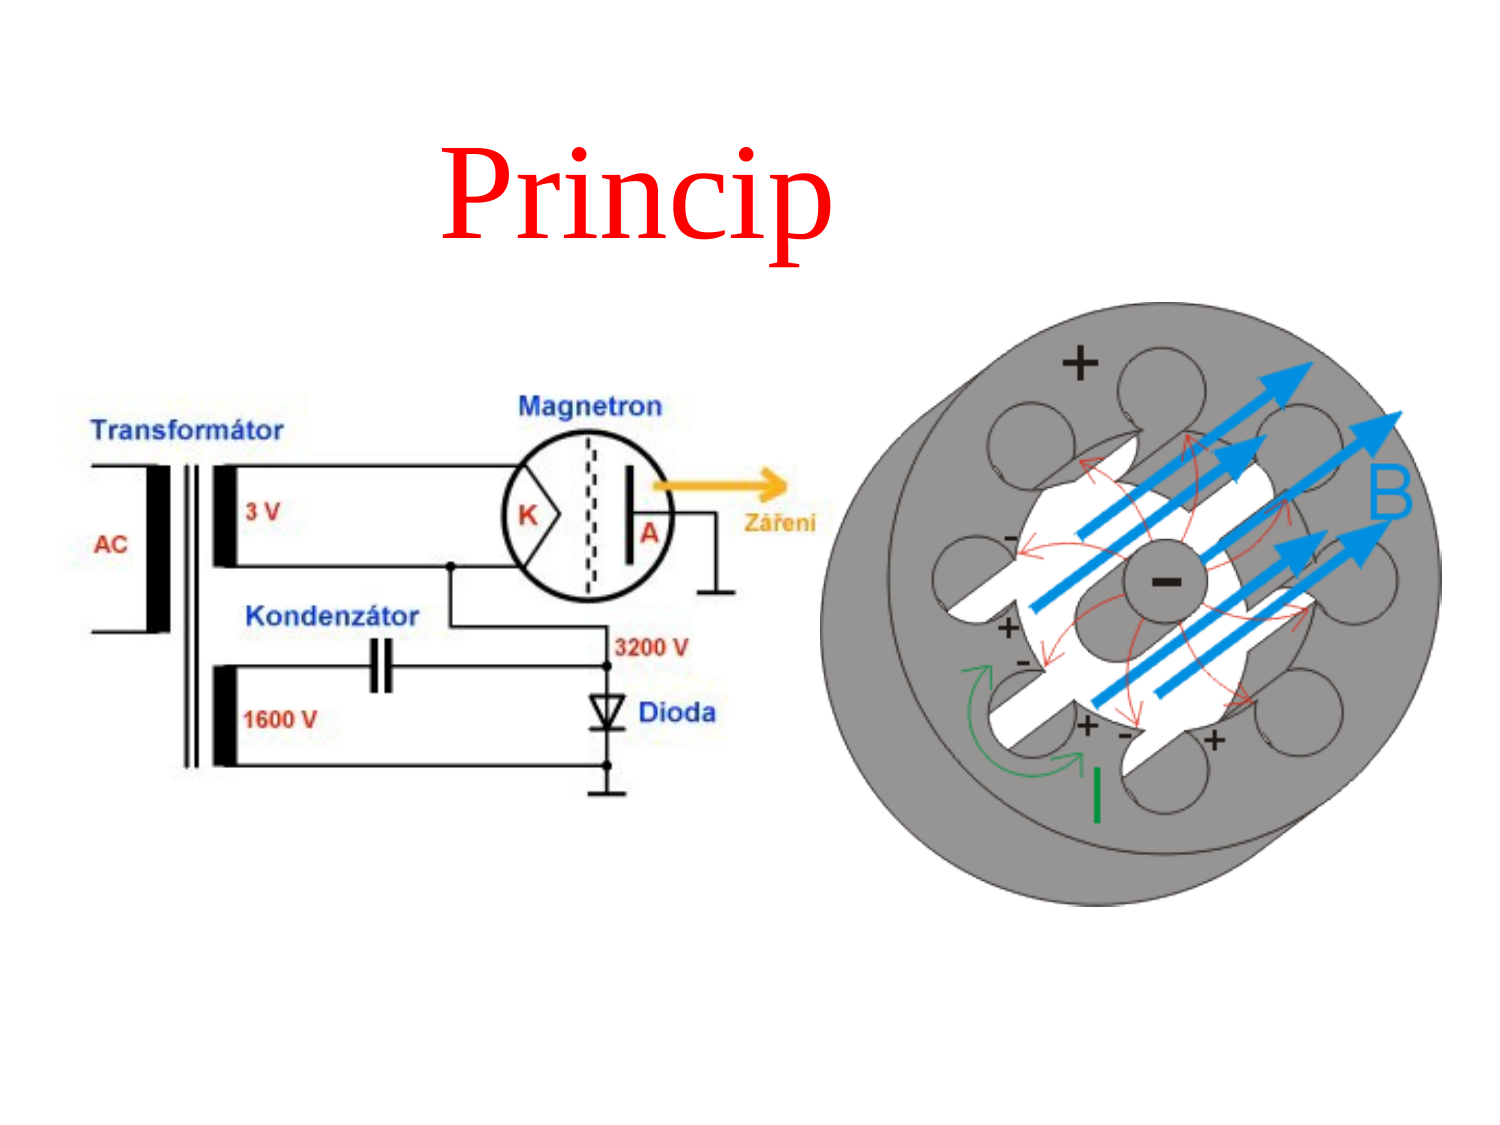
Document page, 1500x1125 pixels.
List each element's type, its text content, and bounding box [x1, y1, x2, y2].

text_box Princip [0, 90, 1276, 278]
picture [29, 302, 1442, 907]
